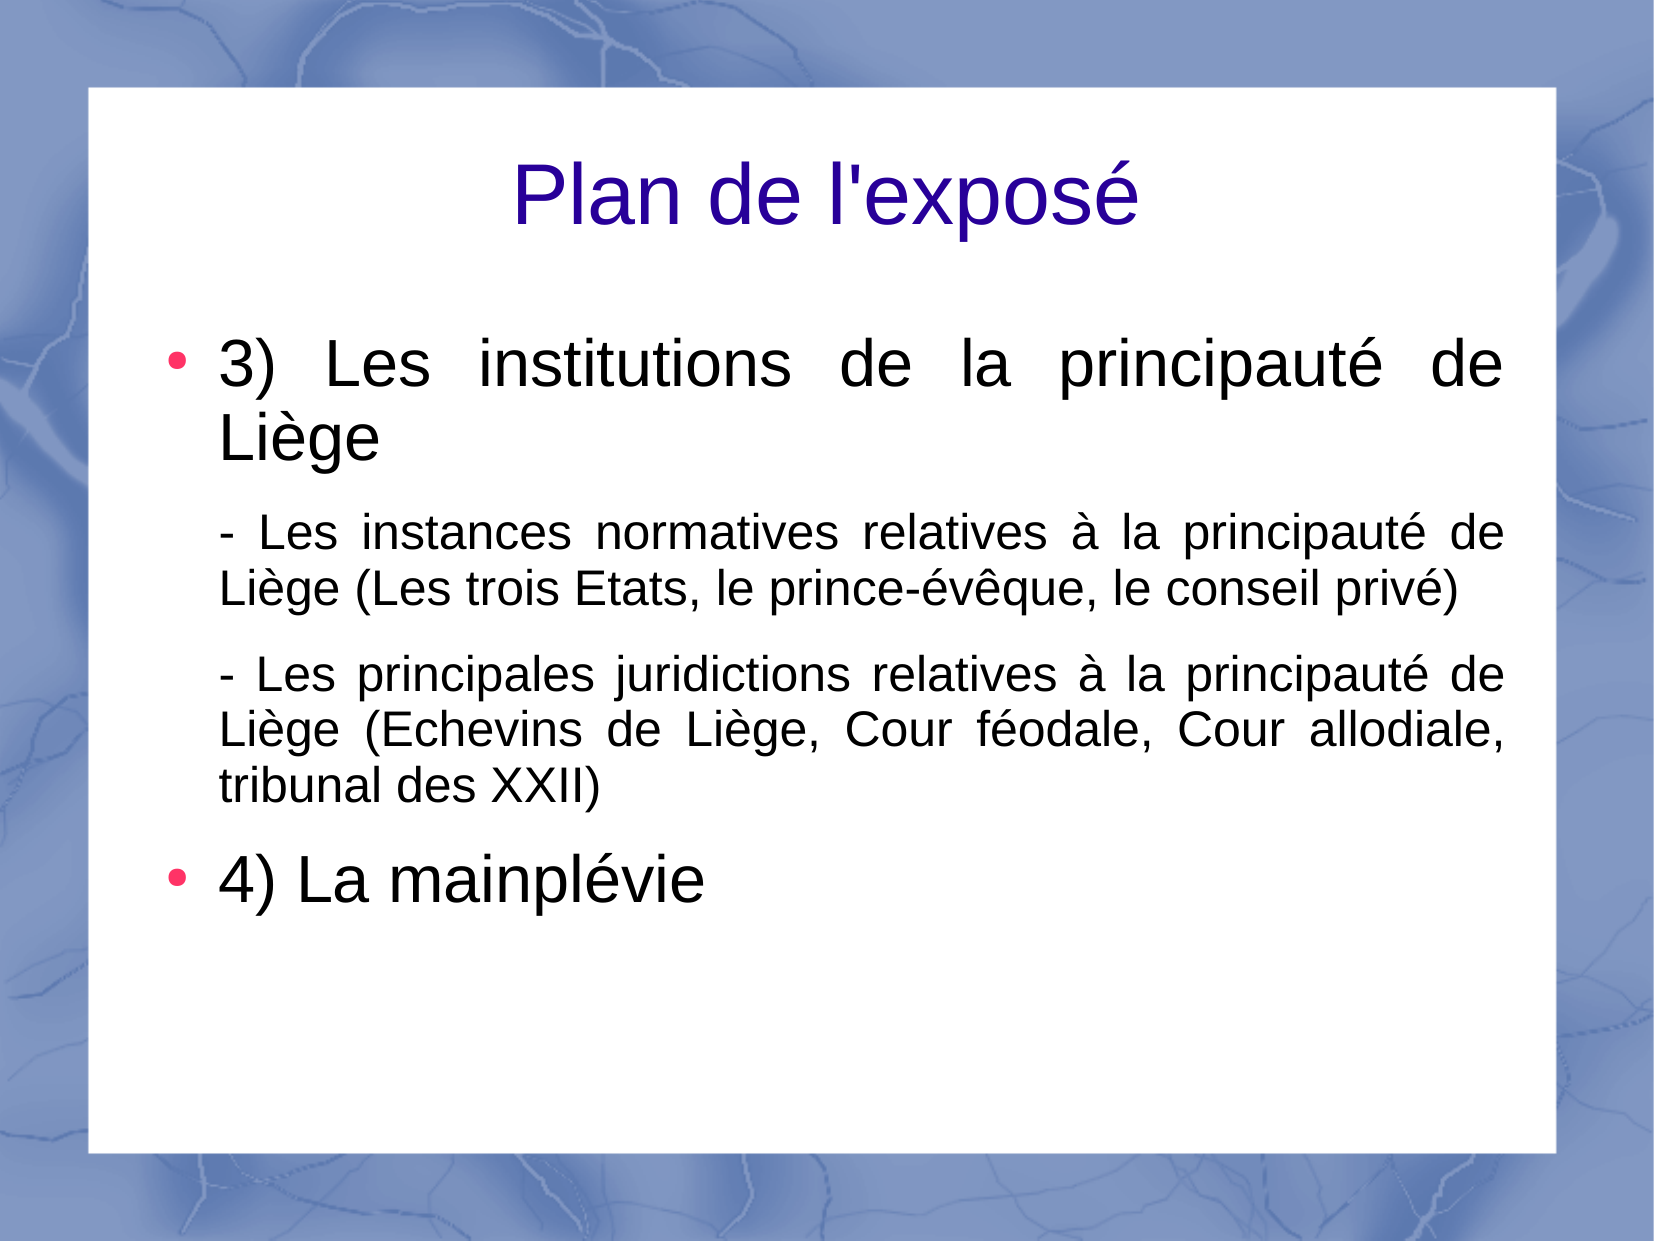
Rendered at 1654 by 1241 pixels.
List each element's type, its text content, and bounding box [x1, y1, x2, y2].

title Plan de l'exposé [118, 90, 1536, 298]
list 3) Les institutions de la principauté de Liège - Les instances normatives relatives à la principauté de Liège (Les trois Etats, le prince-évêque, le conseil privé) - Les principales juridictions relatives à la principauté de Liège (Echevins de Liège, Cour féodale, Cour allodiale, tribunal des XXII) 4) La mainplévie [147, 325, 1506, 1045]
picture [0, 0, 1654, 1241]
